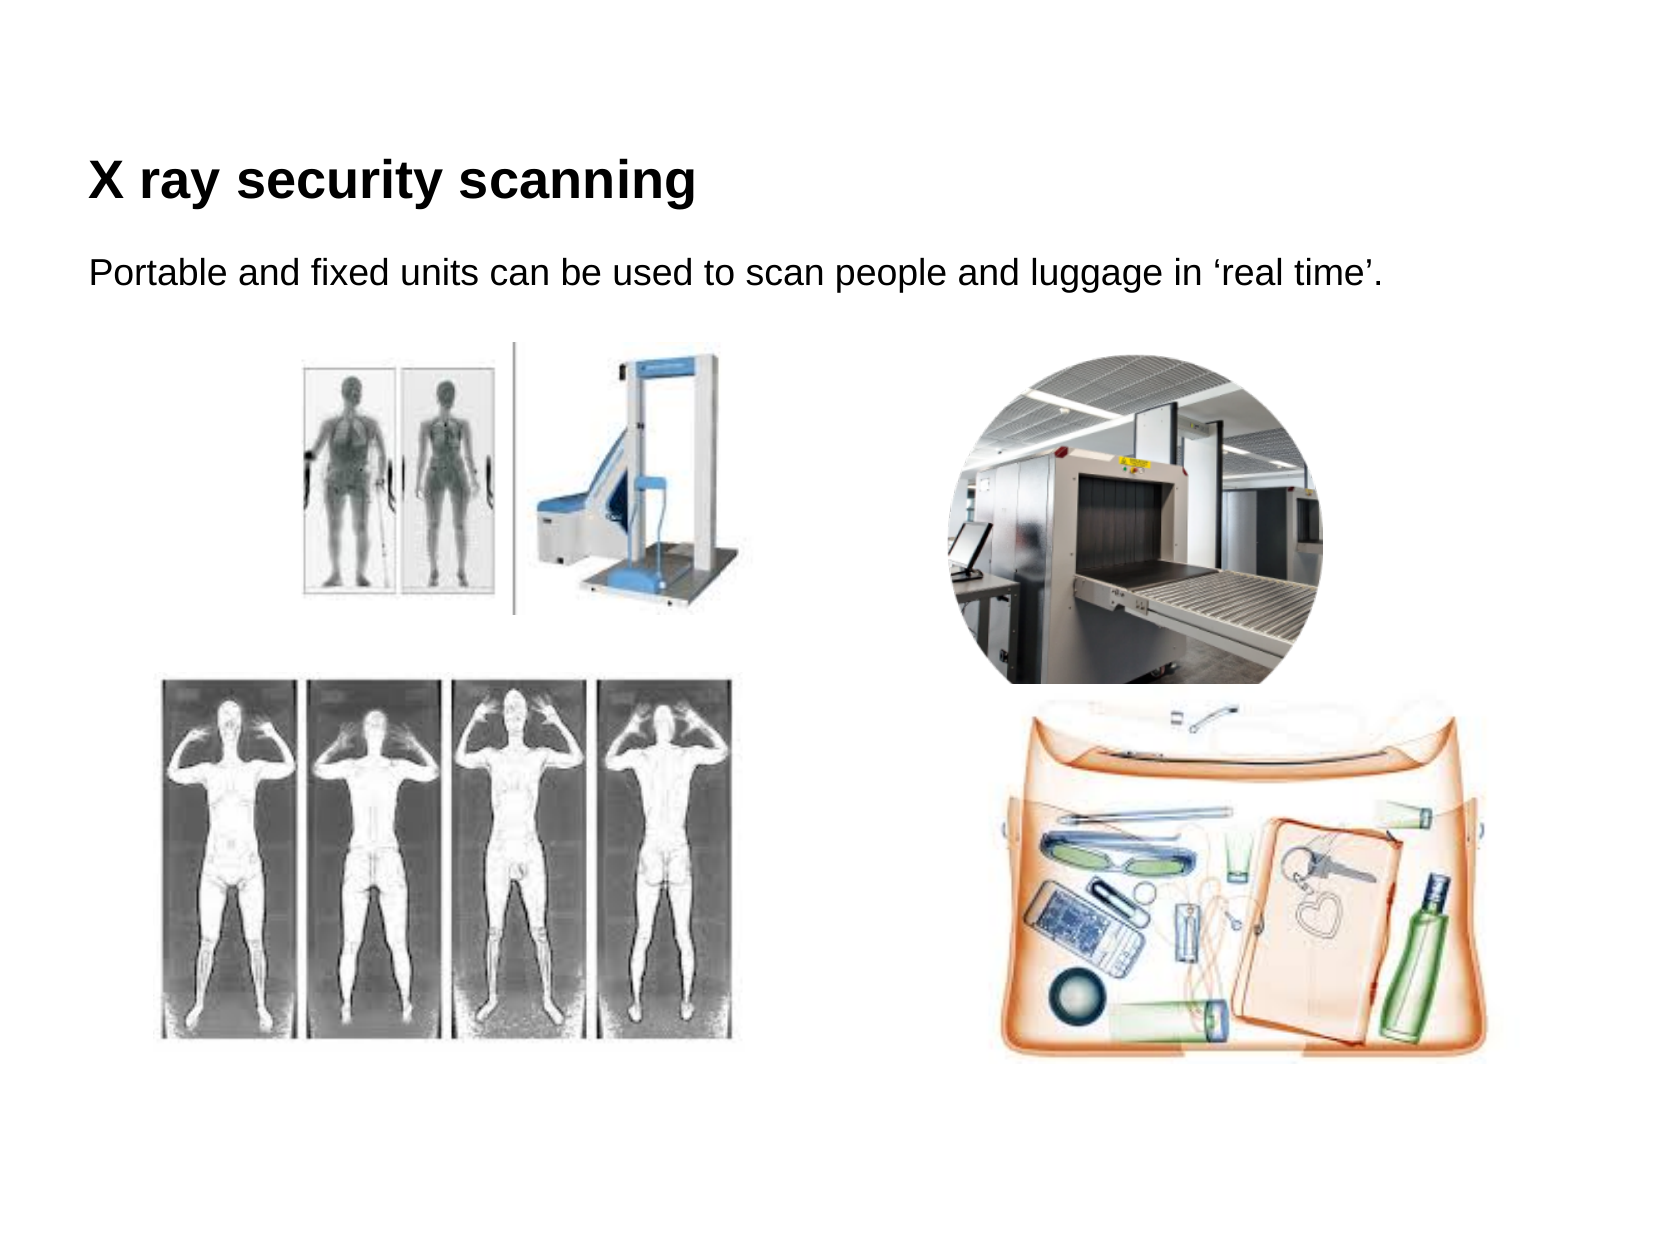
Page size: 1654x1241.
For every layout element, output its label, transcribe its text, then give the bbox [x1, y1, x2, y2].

picture [947, 354, 1526, 1064]
text_box X ray security scanning Portable and fixed units can be used to scan people and luggage in ‘real time’. [73, 141, 1654, 324]
picture [153, 672, 745, 1052]
picture [141, 342, 892, 615]
